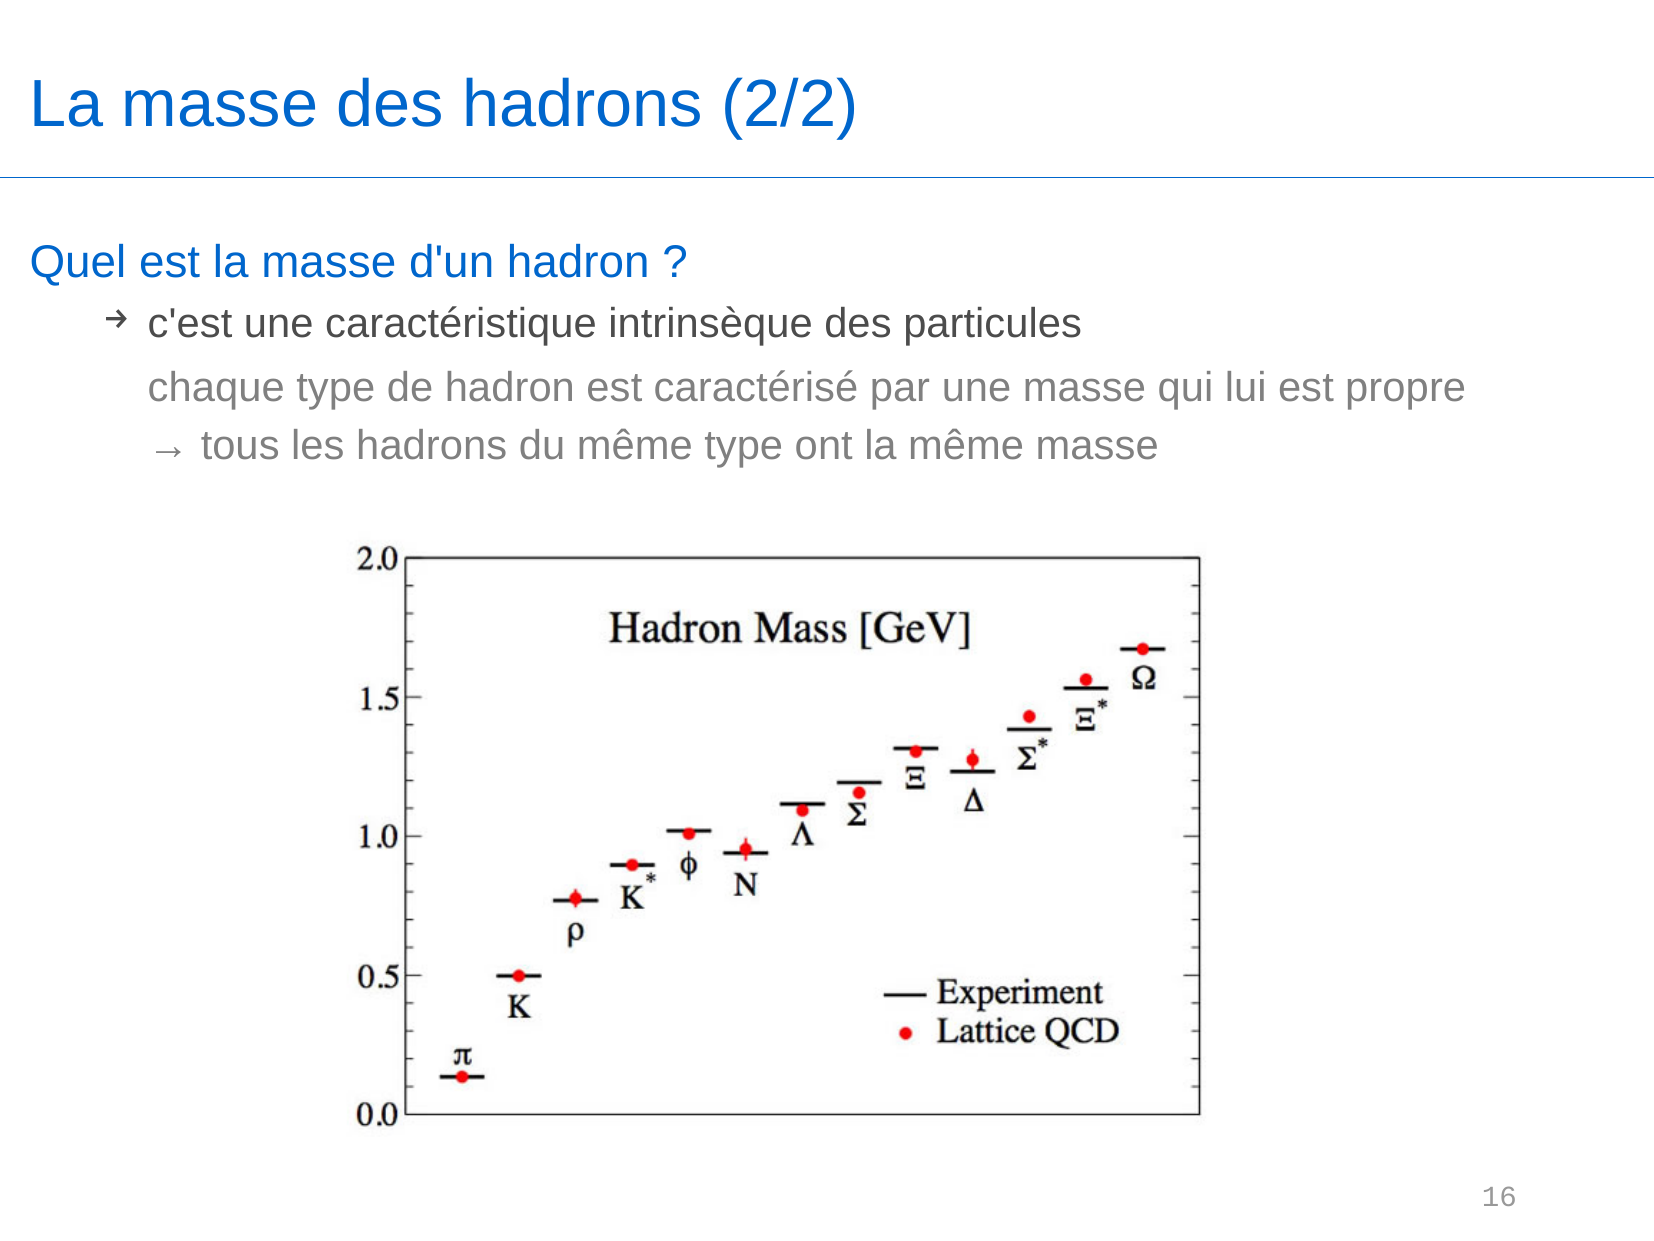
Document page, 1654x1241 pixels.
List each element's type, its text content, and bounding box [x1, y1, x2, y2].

picture [313, 1055, 1272, 1157]
title La masse des hadrons (2/2) [29, 29, 1625, 178]
list Quel est la masse d'un hadron ? c'est une caractéristique intrinsèque des particules chaque type de hadron est caractérisé par une masse qui lui est propre → tous les hadrons du même type ont la même masse [29, 236, 1625, 1055]
